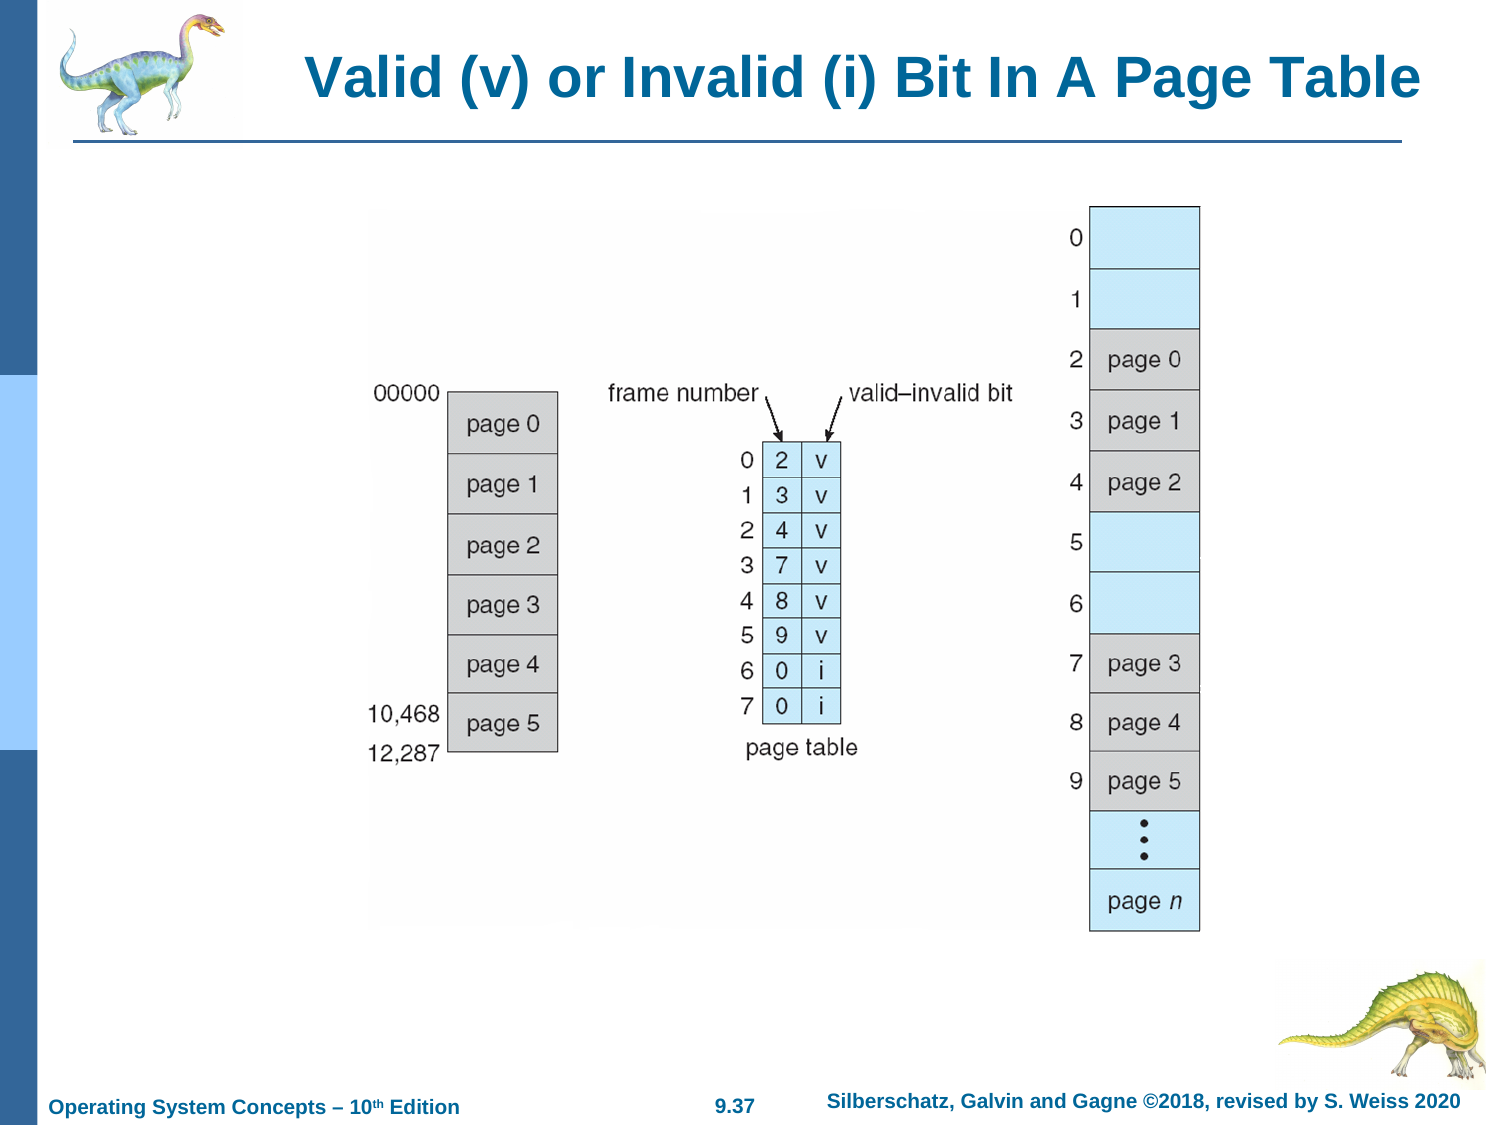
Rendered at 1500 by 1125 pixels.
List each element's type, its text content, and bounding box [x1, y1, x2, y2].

title Valid (v) or Invalid (i) Bit In A Page Table [280, 0, 1448, 118]
picture [364, 205, 1202, 932]
picture [46, 0, 243, 149]
picture [1275, 959, 1486, 1090]
